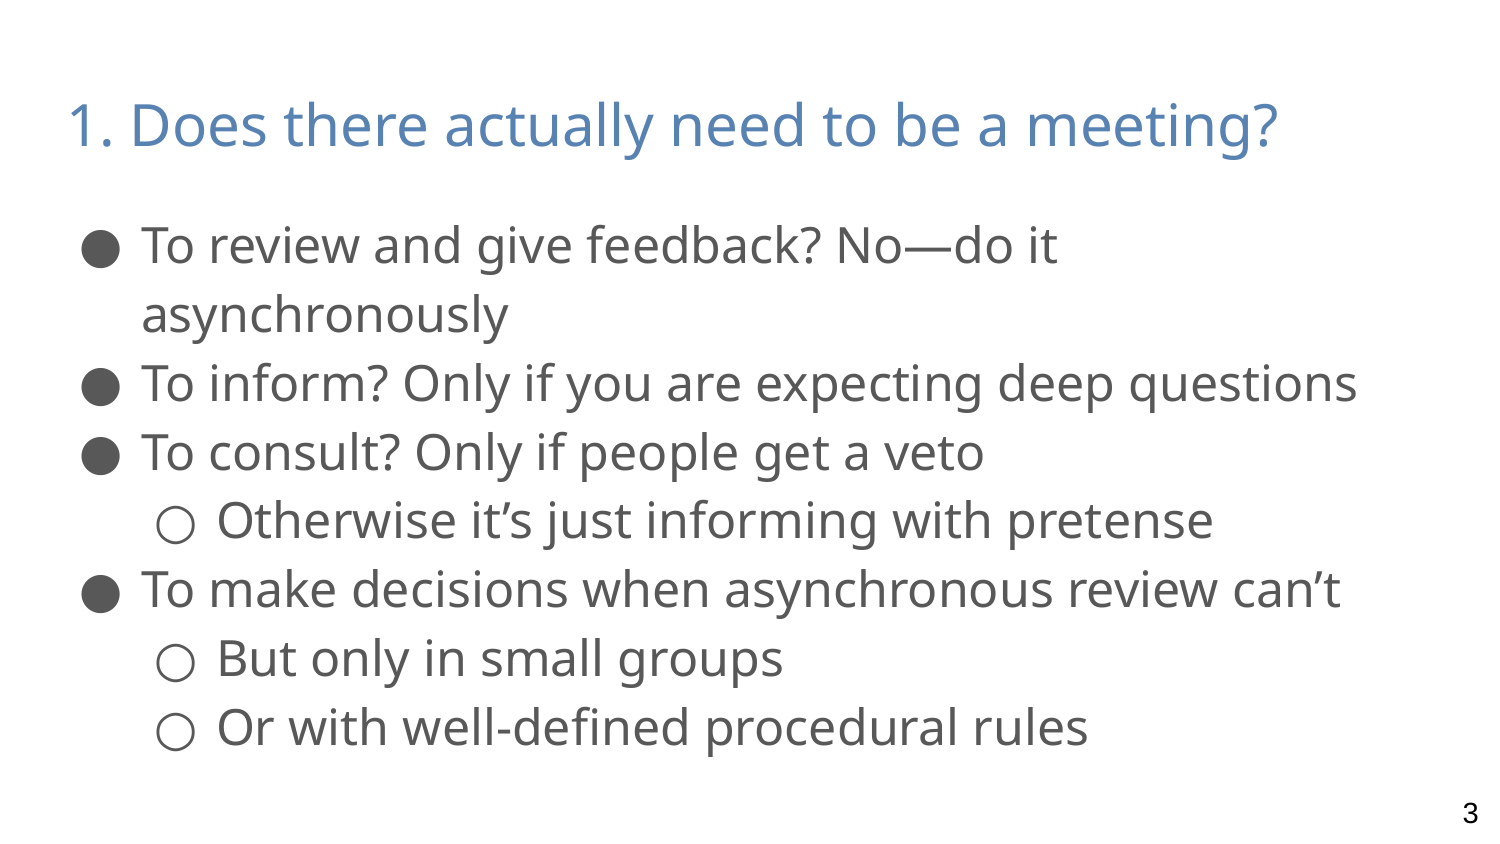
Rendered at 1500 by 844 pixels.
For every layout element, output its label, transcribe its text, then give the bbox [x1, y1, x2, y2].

title 1. Does there actually need to be a meeting? [51, 72, 1449, 167]
list To review and give feedback? No—do it asynchronously To inform? Only if you are expecting deep questions To consult? Only if people get a veto Otherwise it’s just informing with pretense To make decisions when asynchronous review can’t But only in small groups Or with well-defined procedural rules [51, 189, 1449, 750]
slide_number <number> [1403, 779, 1494, 844]
